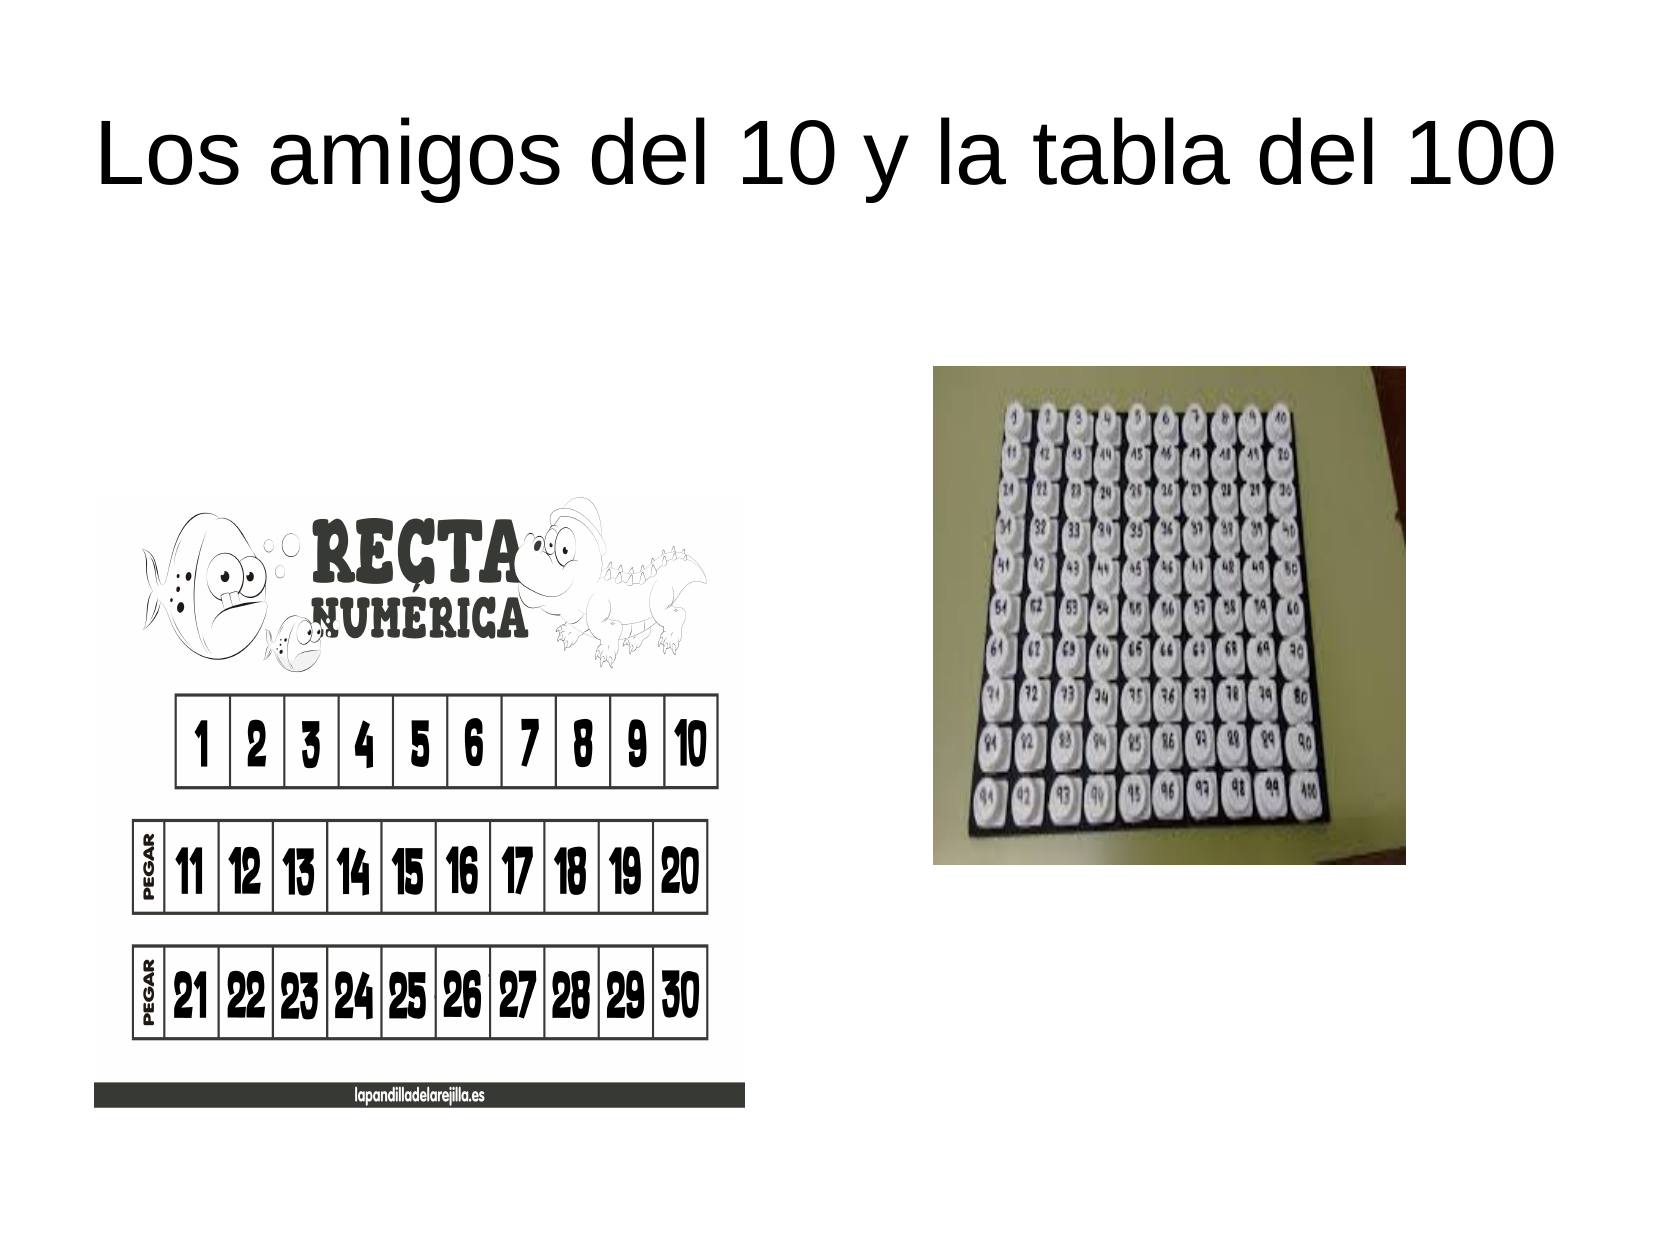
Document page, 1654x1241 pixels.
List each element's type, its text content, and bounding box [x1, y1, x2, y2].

title Los amigos del 10 y la tabla del 100 [82, 49, 1571, 257]
picture [933, 366, 1406, 865]
picture [94, 494, 745, 1109]
